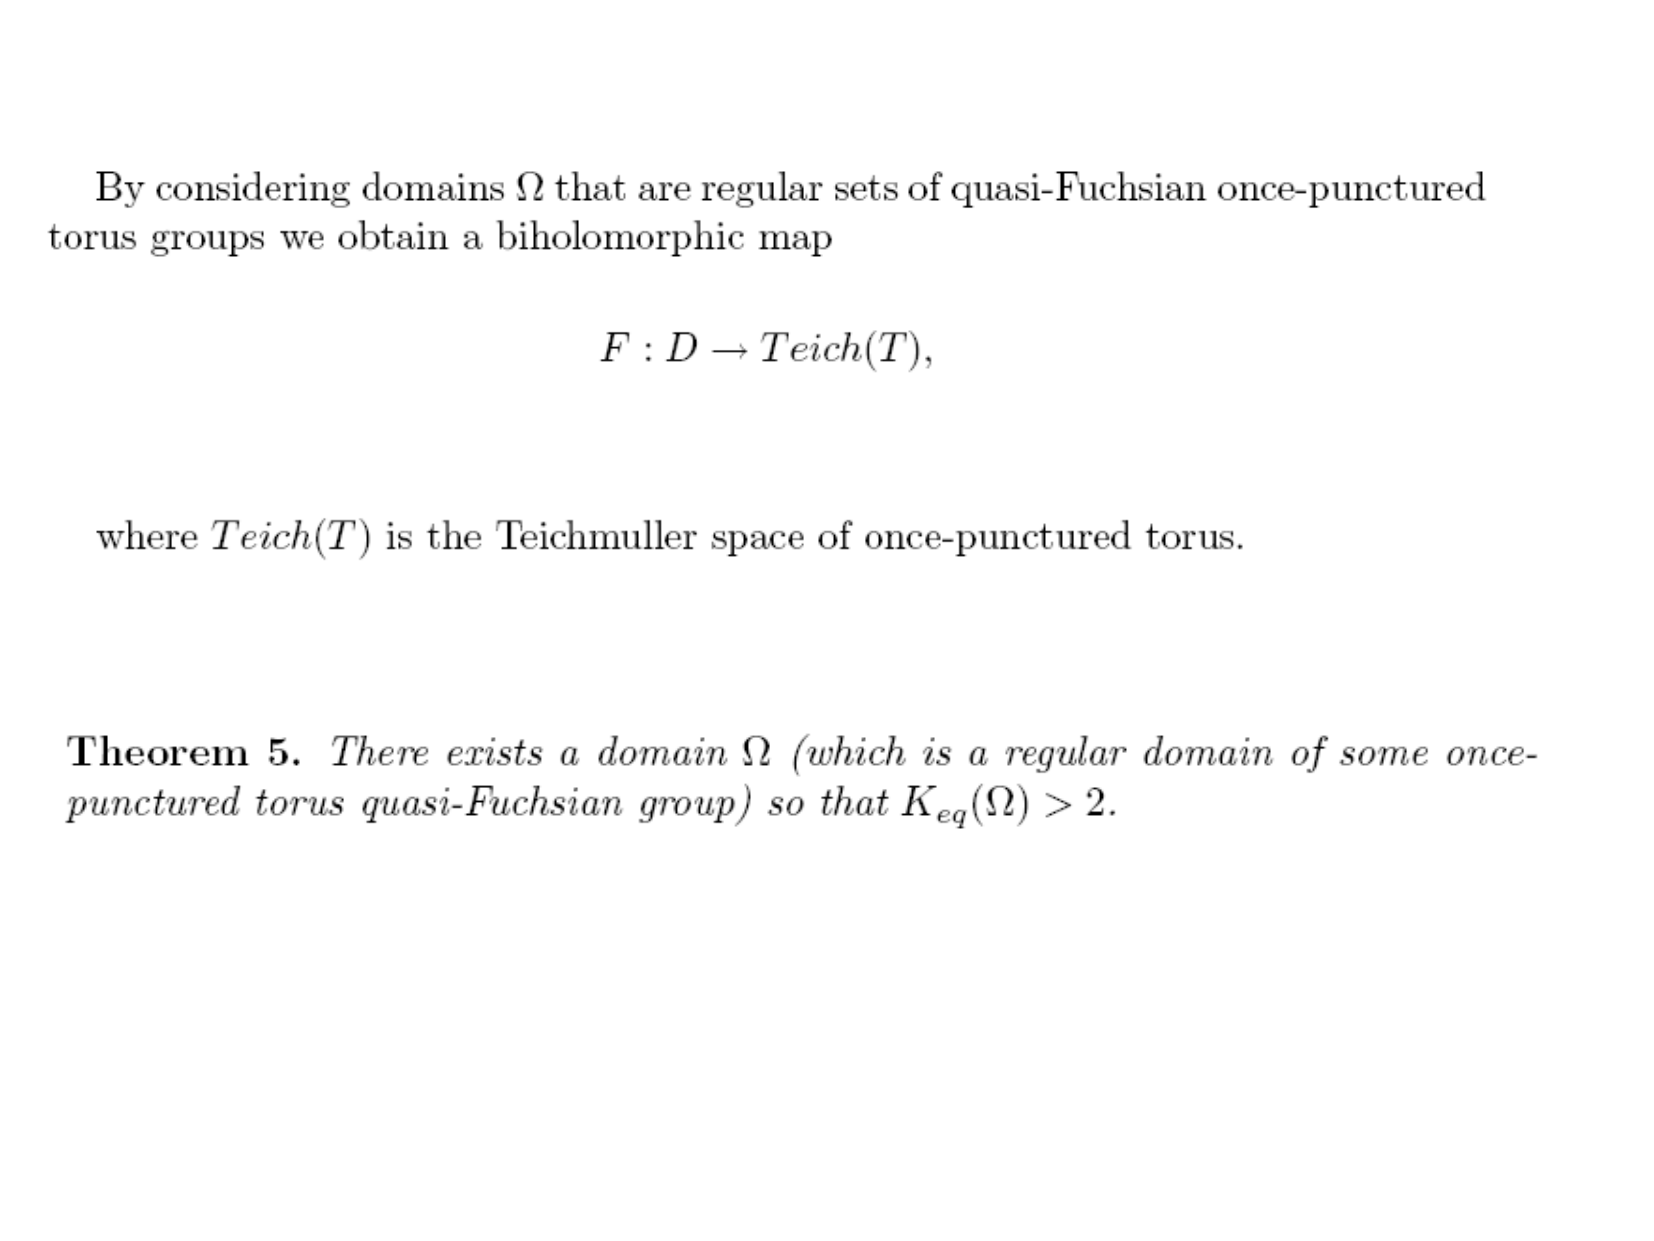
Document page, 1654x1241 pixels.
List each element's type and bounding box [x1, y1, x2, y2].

picture [37, 134, 1654, 601]
picture [37, 712, 1654, 864]
